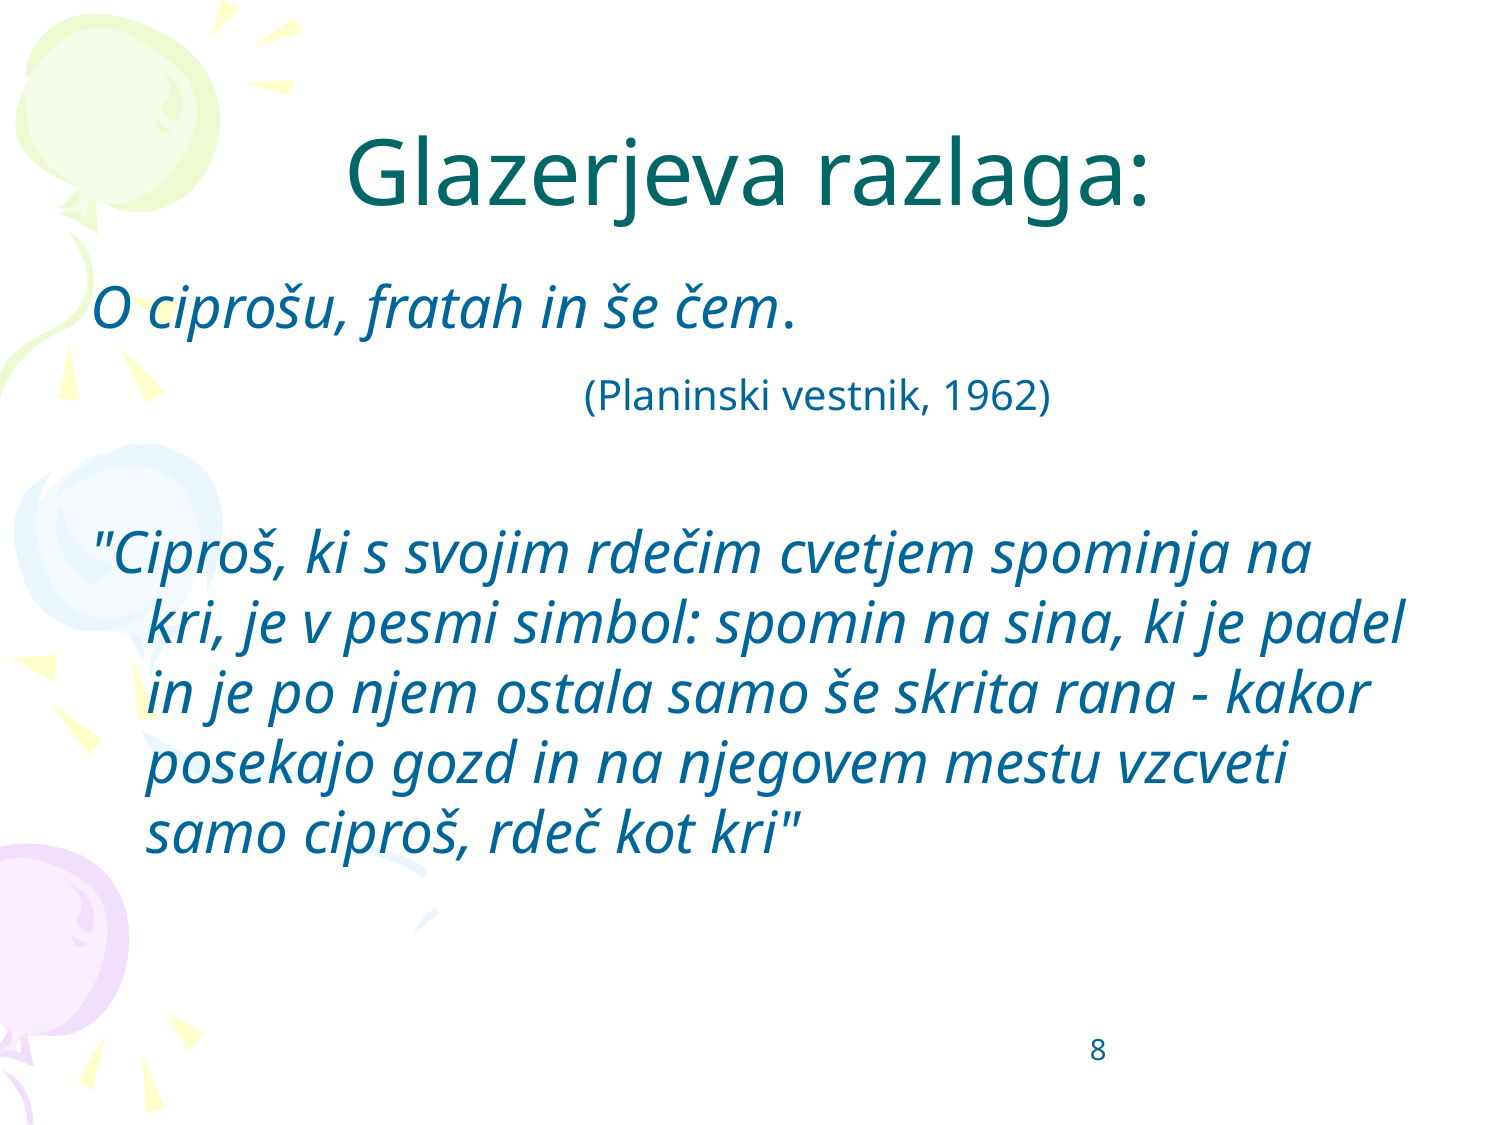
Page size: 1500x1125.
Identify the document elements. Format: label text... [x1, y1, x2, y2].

slide_number <number> [1074, 1024, 1425, 1100]
title Glazerjeva razlaga: [72, 16, 1425, 233]
list O ciprošu, fratah in še čem. (Planinski vestnik, 1962) "Ciproš, ki s svojim rdečim cvetjem spominja na kri, je v pesmi simbol: spomin na sina, ki je padel in je po njem ostala samo še skrita rana - kakor posekajo gozd in na njegovem mestu vzcveti samo ciproš, rdeč kot kri" [75, 262, 1425, 994]
